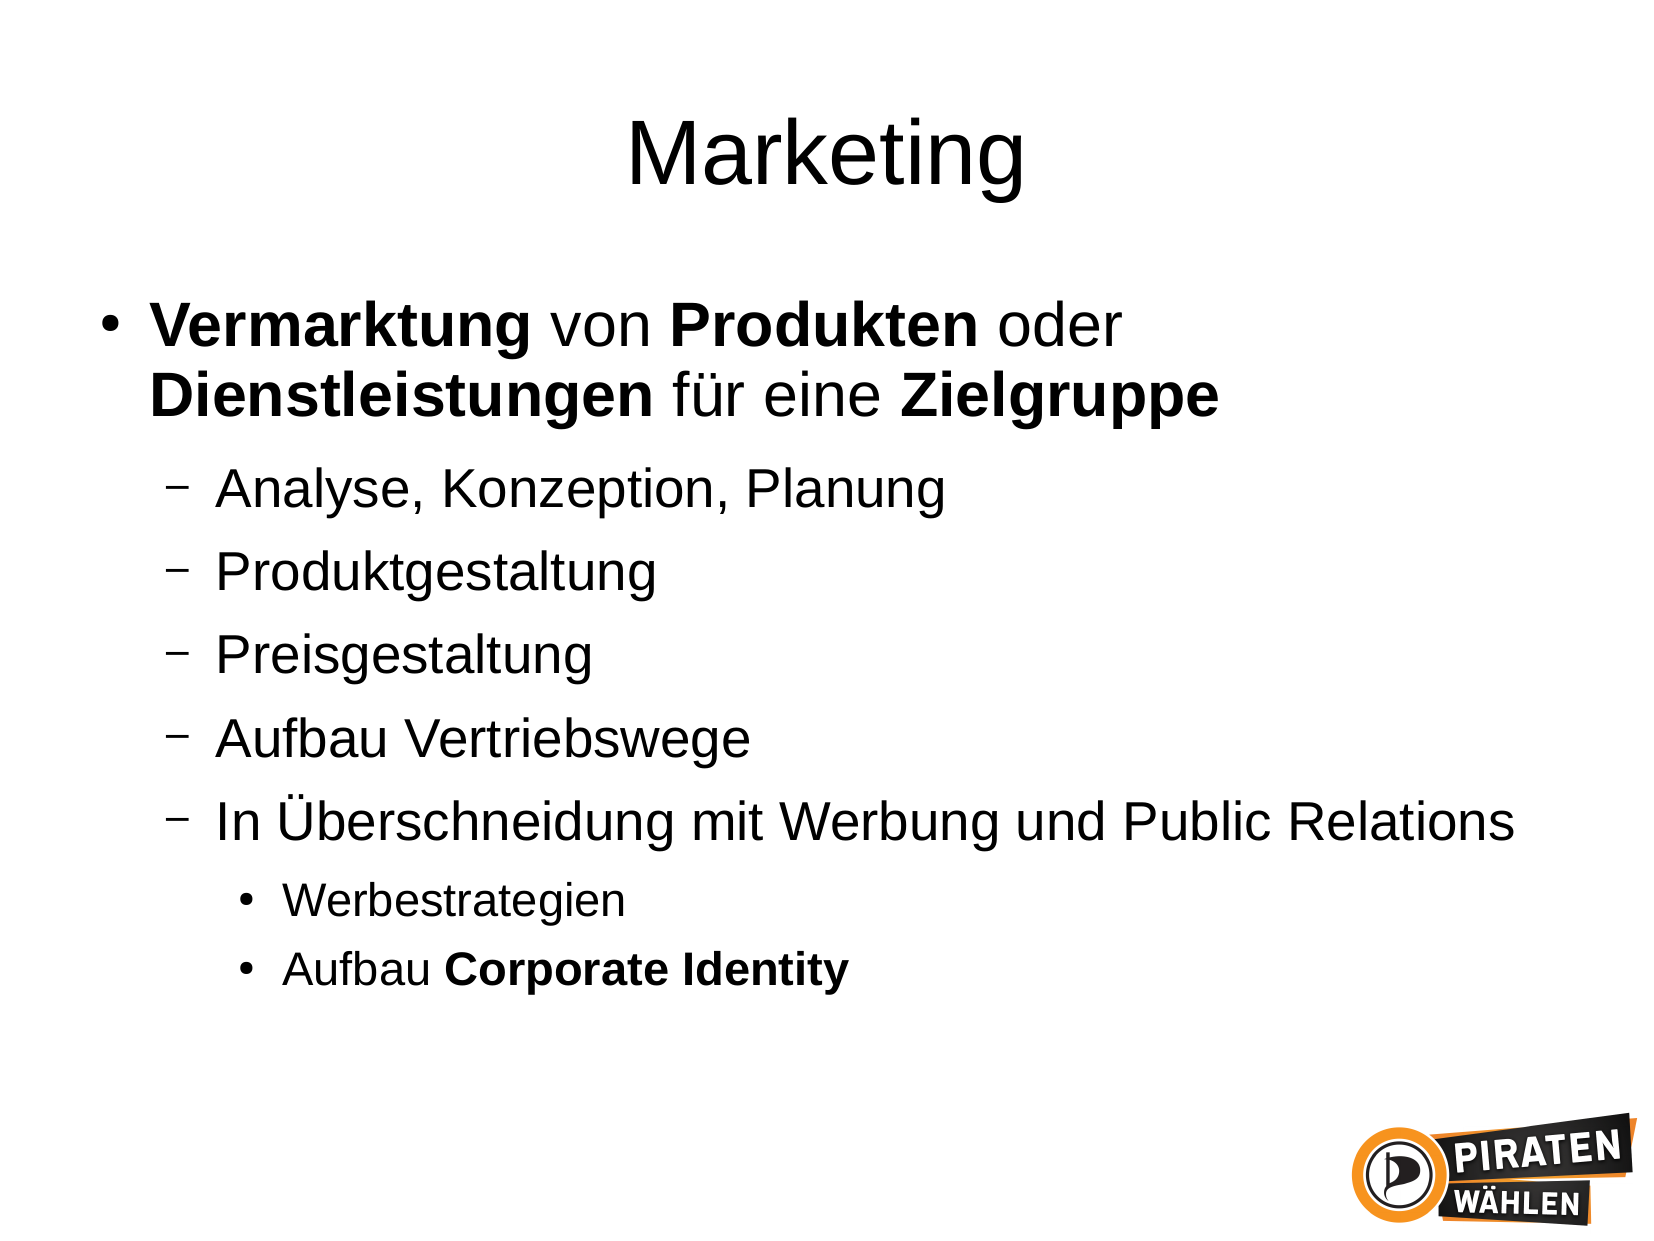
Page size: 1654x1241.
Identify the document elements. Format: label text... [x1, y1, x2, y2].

title Marketing [82, 49, 1571, 257]
list Vermarktung von Produkten oder Dienstleistungen für eine Zielgruppe Analyse, Konzeption, Planung Produktgestaltung Preisgestaltung Aufbau Vertriebswege In Überschneidung mit Werbung und Public Relations Werbestrategien Aufbau Corporate Identity [82, 290, 1538, 1010]
picture [1337, 1098, 1654, 1241]
